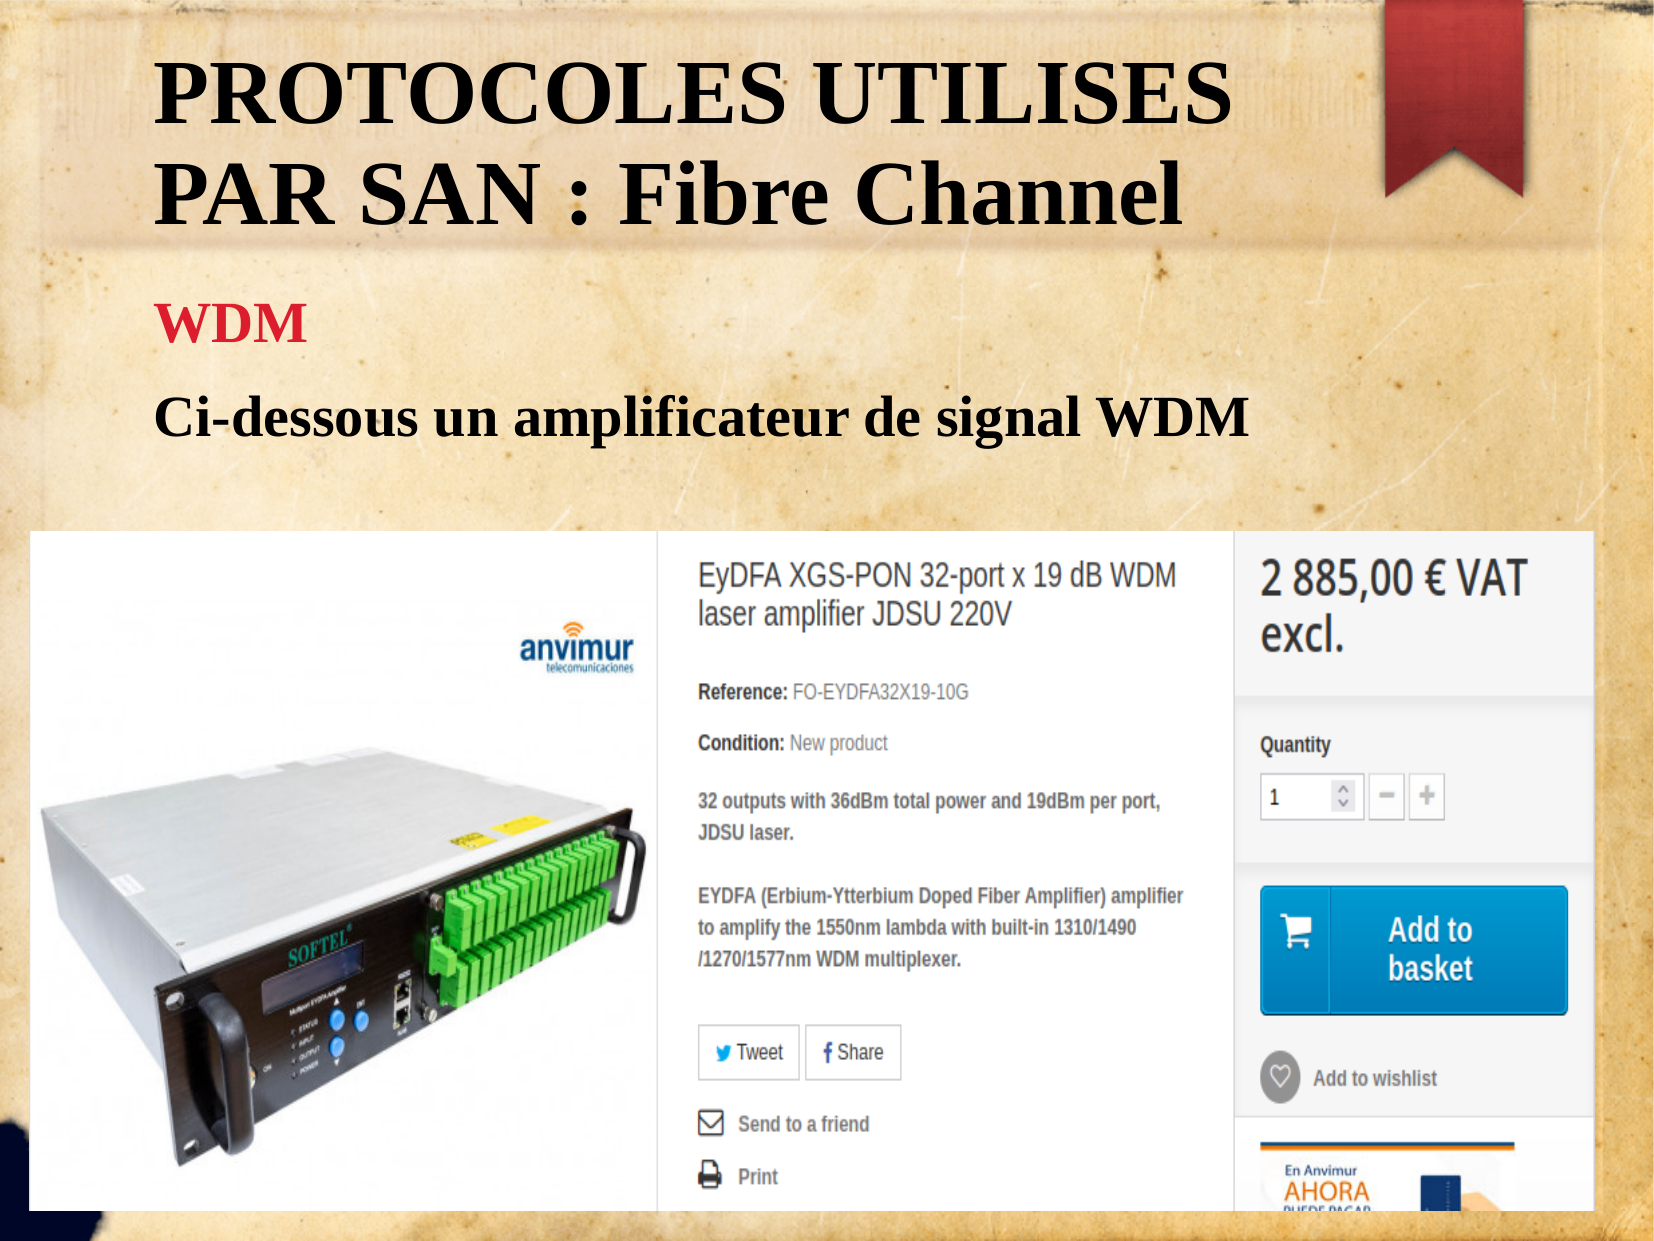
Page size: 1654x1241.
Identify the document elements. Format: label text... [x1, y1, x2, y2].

title PROTOCOLES UTILISES PAR SAN : Fibre Channel [82, 41, 1347, 245]
picture [0, 0, 1654, 1241]
list WDM Ci-dessous un amplificateur de signal WDM [82, 290, 1538, 531]
